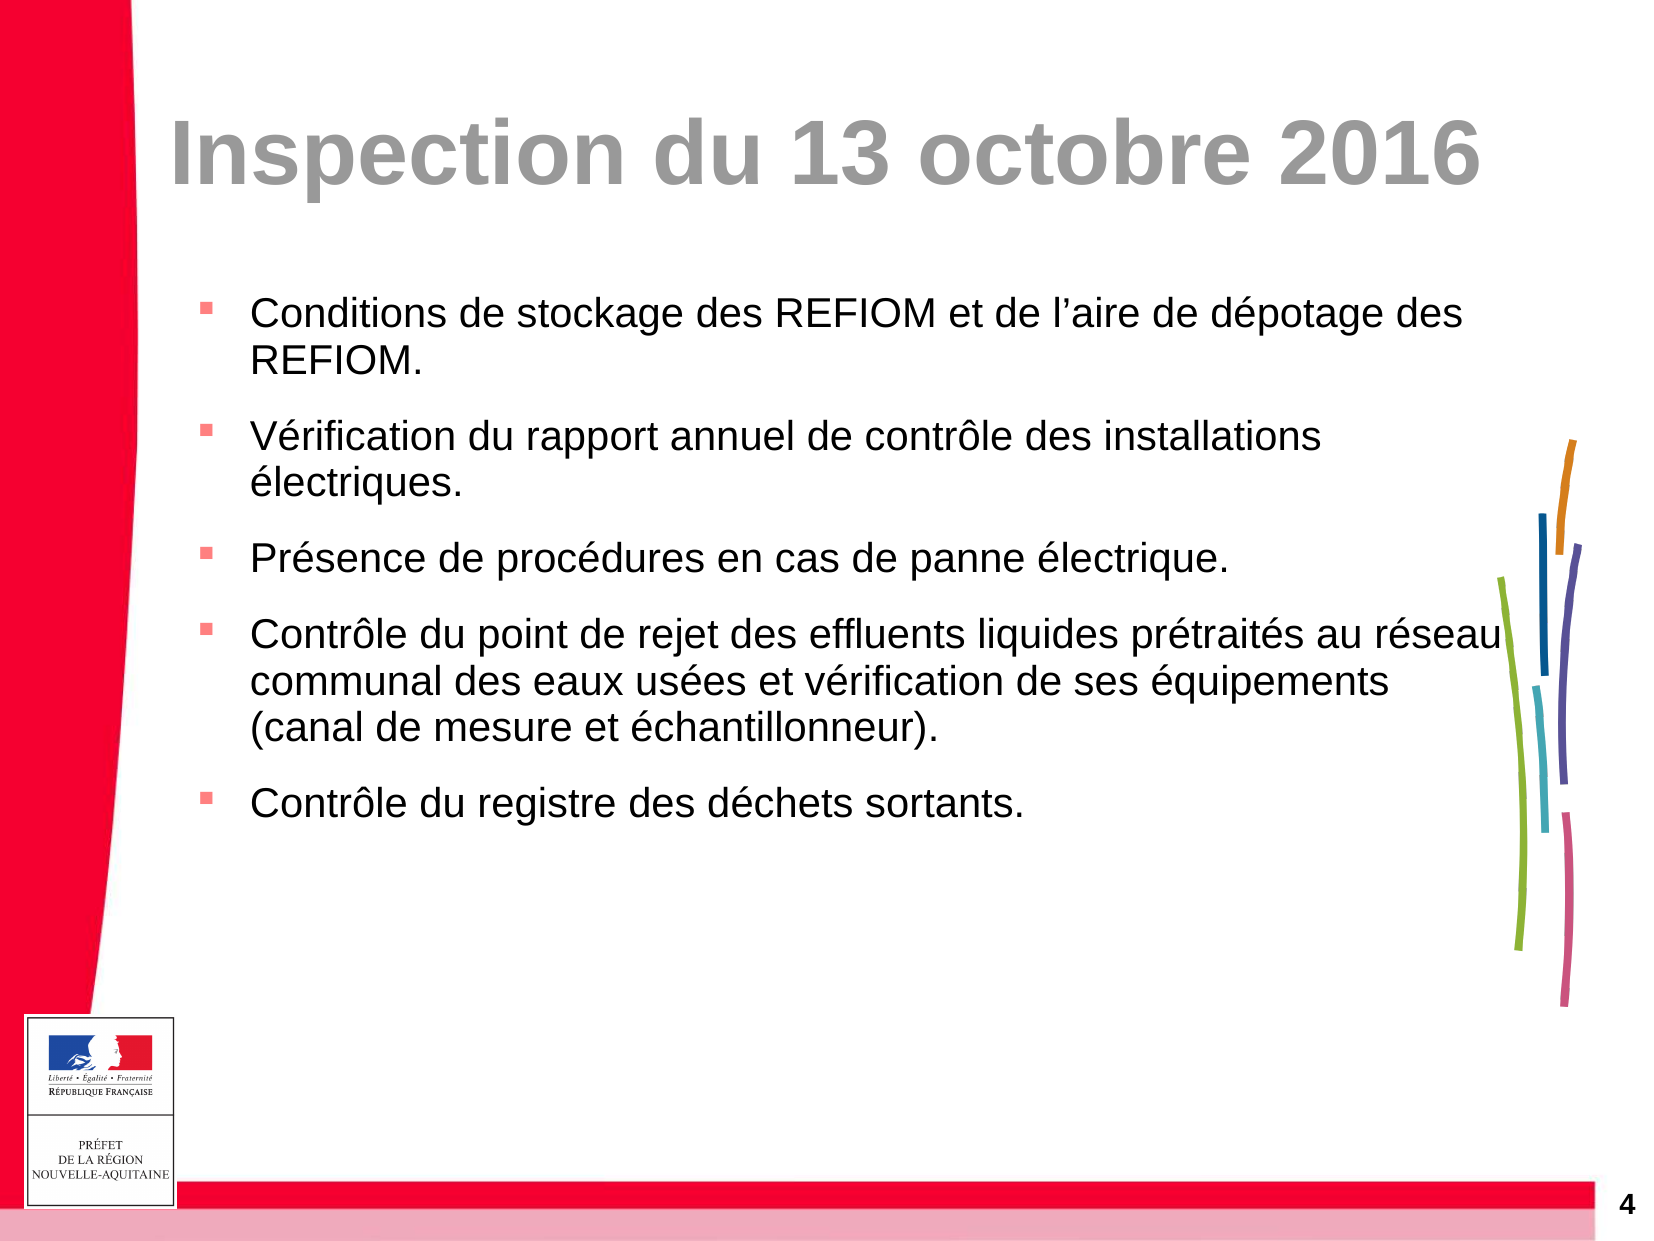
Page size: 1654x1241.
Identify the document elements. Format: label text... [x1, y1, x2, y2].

list Conditions de stockage des REFIOM et de l’aire de dépotage des REFIOM. Vérification du rapport annuel de contrôle des installations électriques. Présence de procédures en cas de panne électrique. Contrôle du point de rejet des effluents liquides prétraités au réseau communal des eaux usées et vérification de ses équipements (canal de mesure et échantillonneur). Contrôle du registre des déchets sortants. [179, 290, 1509, 1010]
title Inspection du 13 octobre 2016 [82, 49, 1571, 257]
picture [0, 0, 1654, 1241]
